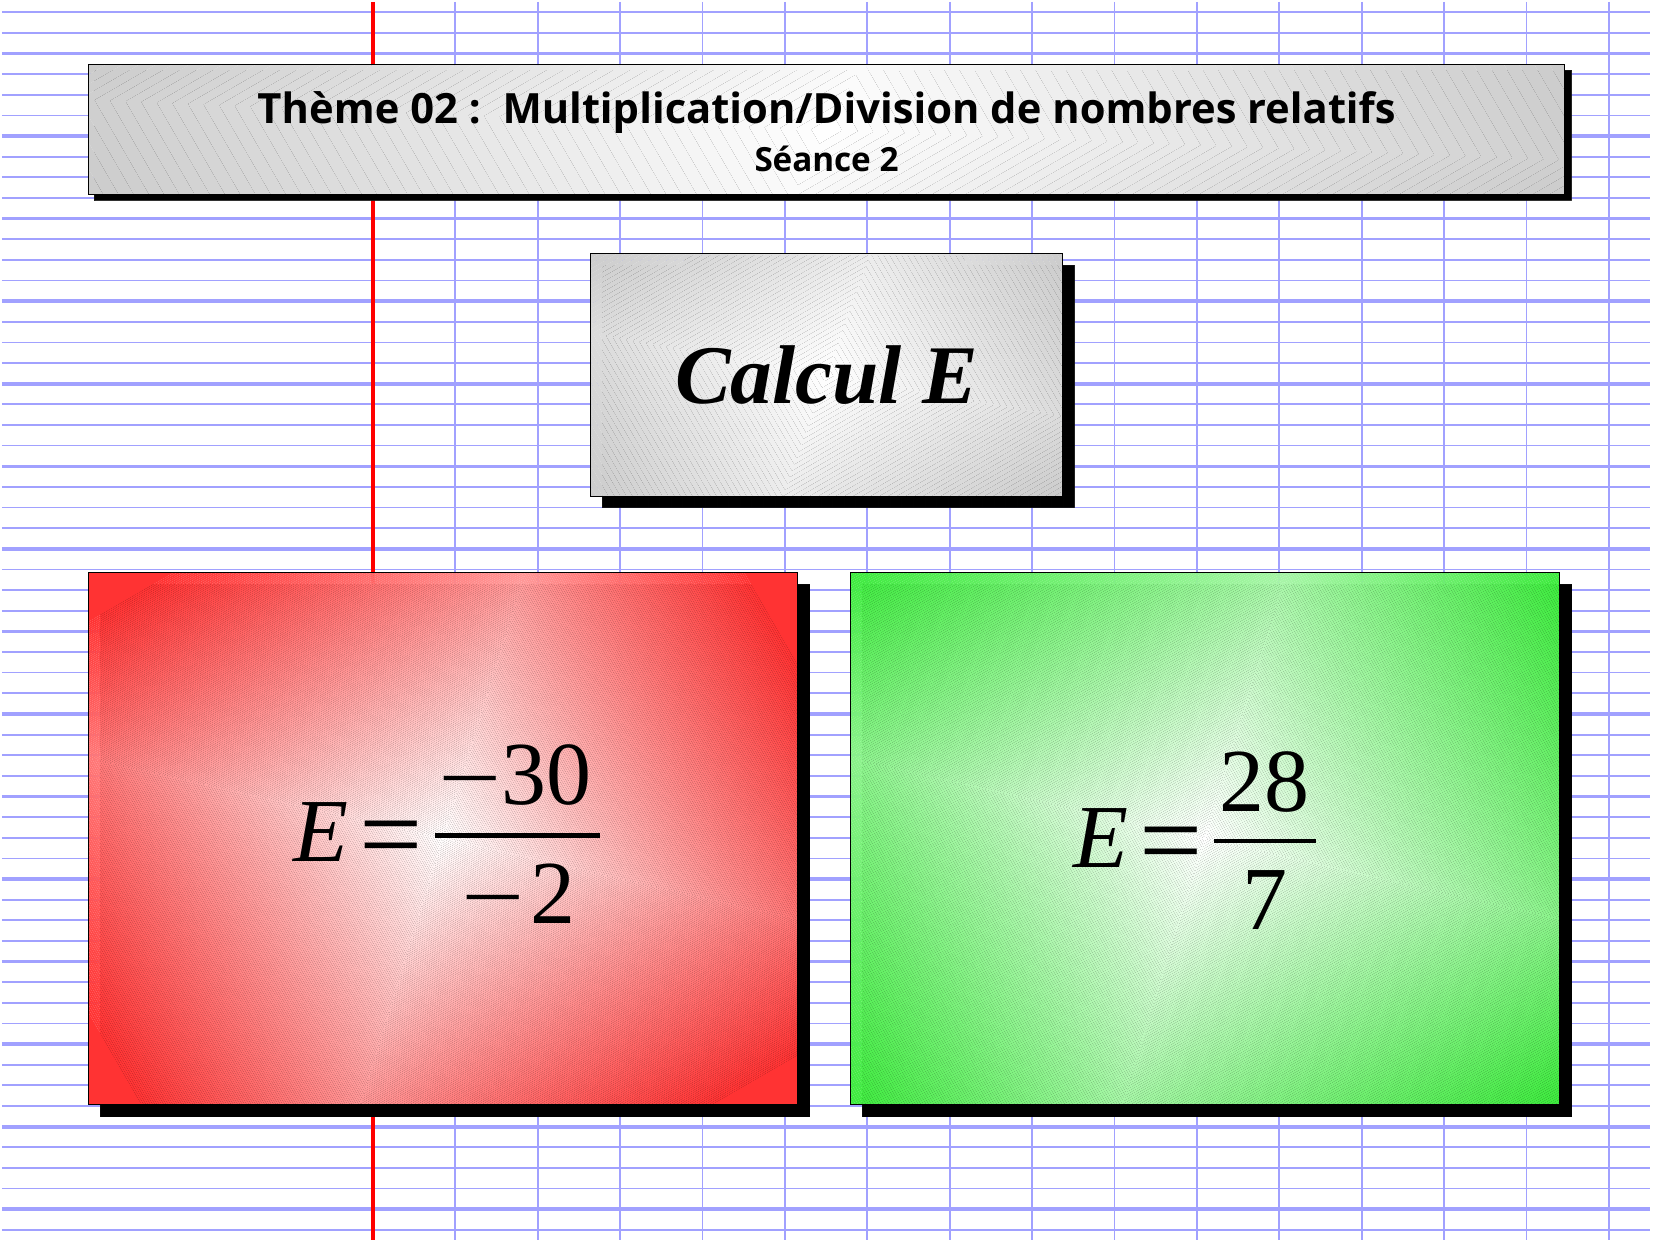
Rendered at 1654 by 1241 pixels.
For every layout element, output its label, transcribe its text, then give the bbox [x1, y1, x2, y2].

chart [1045, 732, 1340, 951]
text_box [88, 572, 798, 1105]
text_box Thème 02 : Multiplication/Division de nombres relatifs Séance 2 [88, 64, 1565, 195]
text_box Calcul E [590, 253, 1063, 497]
text_box [850, 572, 1560, 1105]
chart [265, 726, 625, 946]
picture [0, 0, 1654, 1241]
